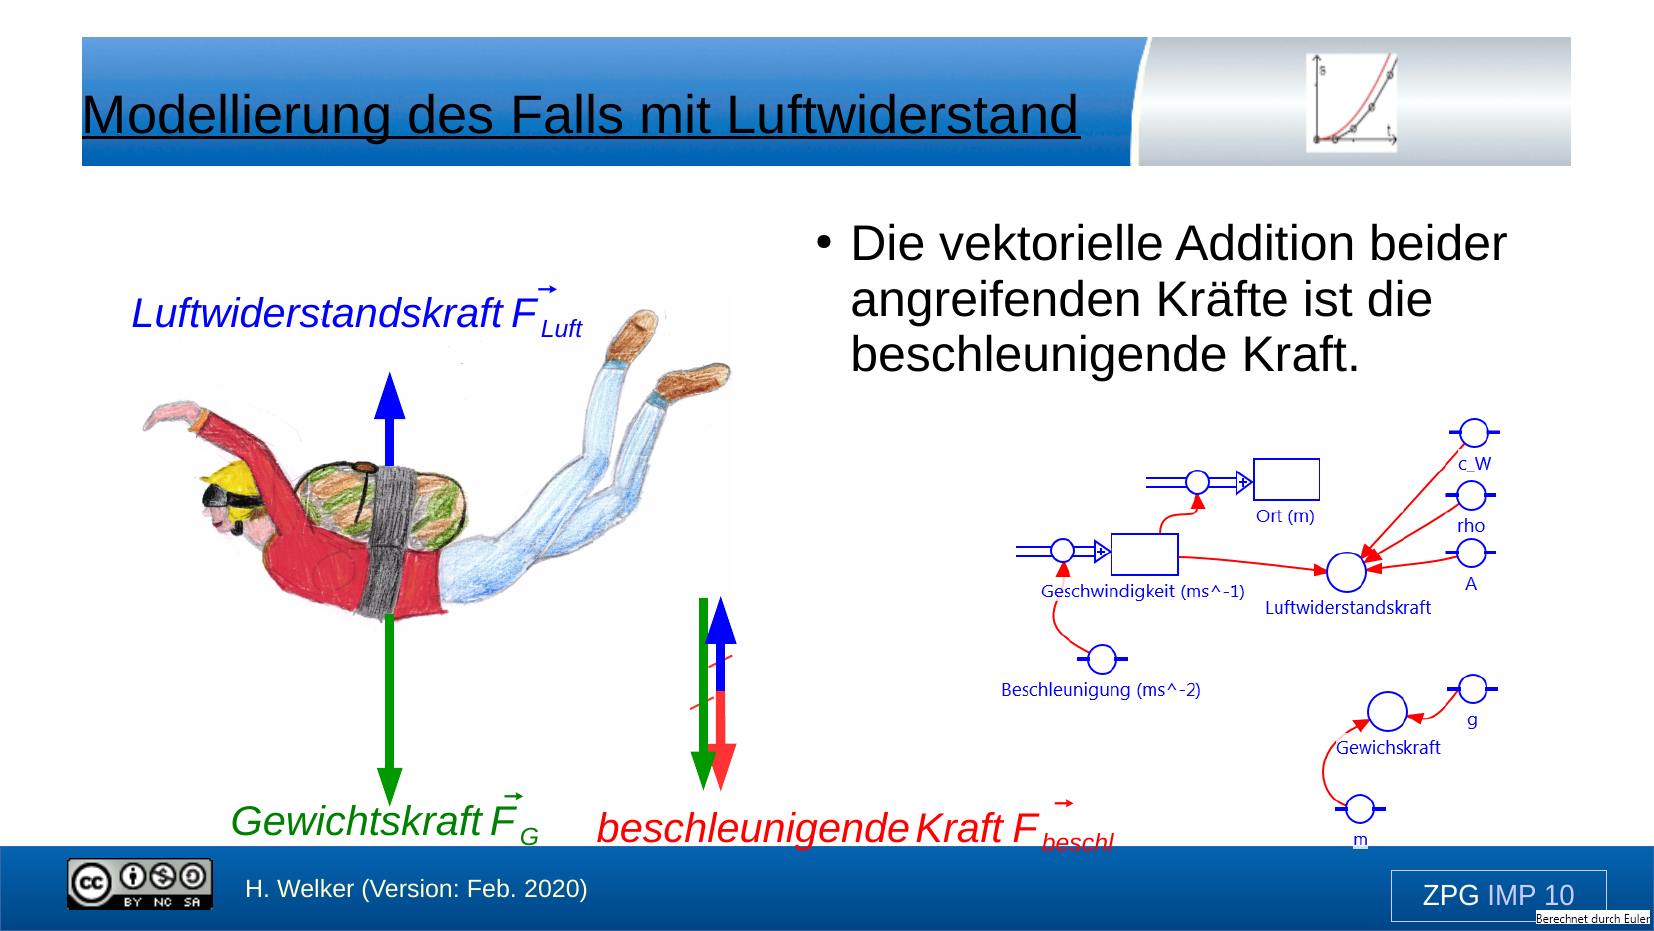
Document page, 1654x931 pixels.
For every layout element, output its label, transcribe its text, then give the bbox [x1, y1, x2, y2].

picture [944, 389, 1654, 924]
chart [590, 797, 944, 858]
chart [125, 282, 591, 343]
title Modellierung des Falls mit Luftwiderstand [81, 37, 1571, 193]
chart [224, 790, 546, 851]
text_box Die vektorielle Addition beider angreifenden Kräfte ist die beschleunigende Kraft. [815, 193, 1560, 421]
picture [138, 295, 733, 633]
picture [67, 858, 213, 910]
